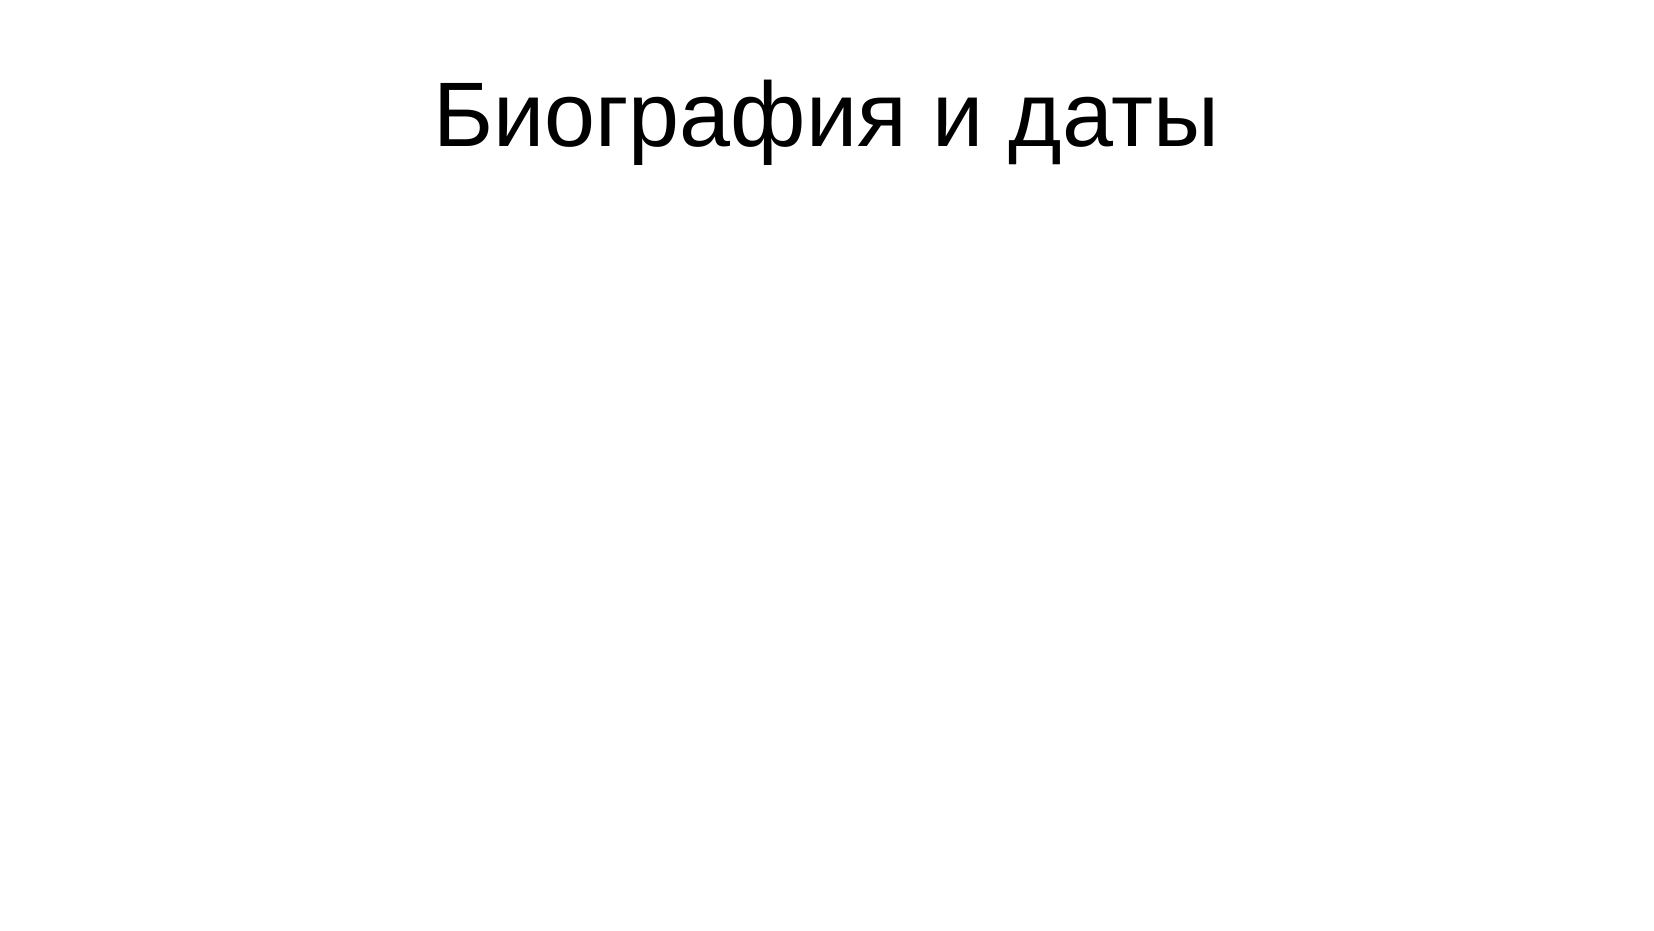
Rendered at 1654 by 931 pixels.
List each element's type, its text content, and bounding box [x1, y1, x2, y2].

title Биография и даты [82, 37, 1571, 193]
